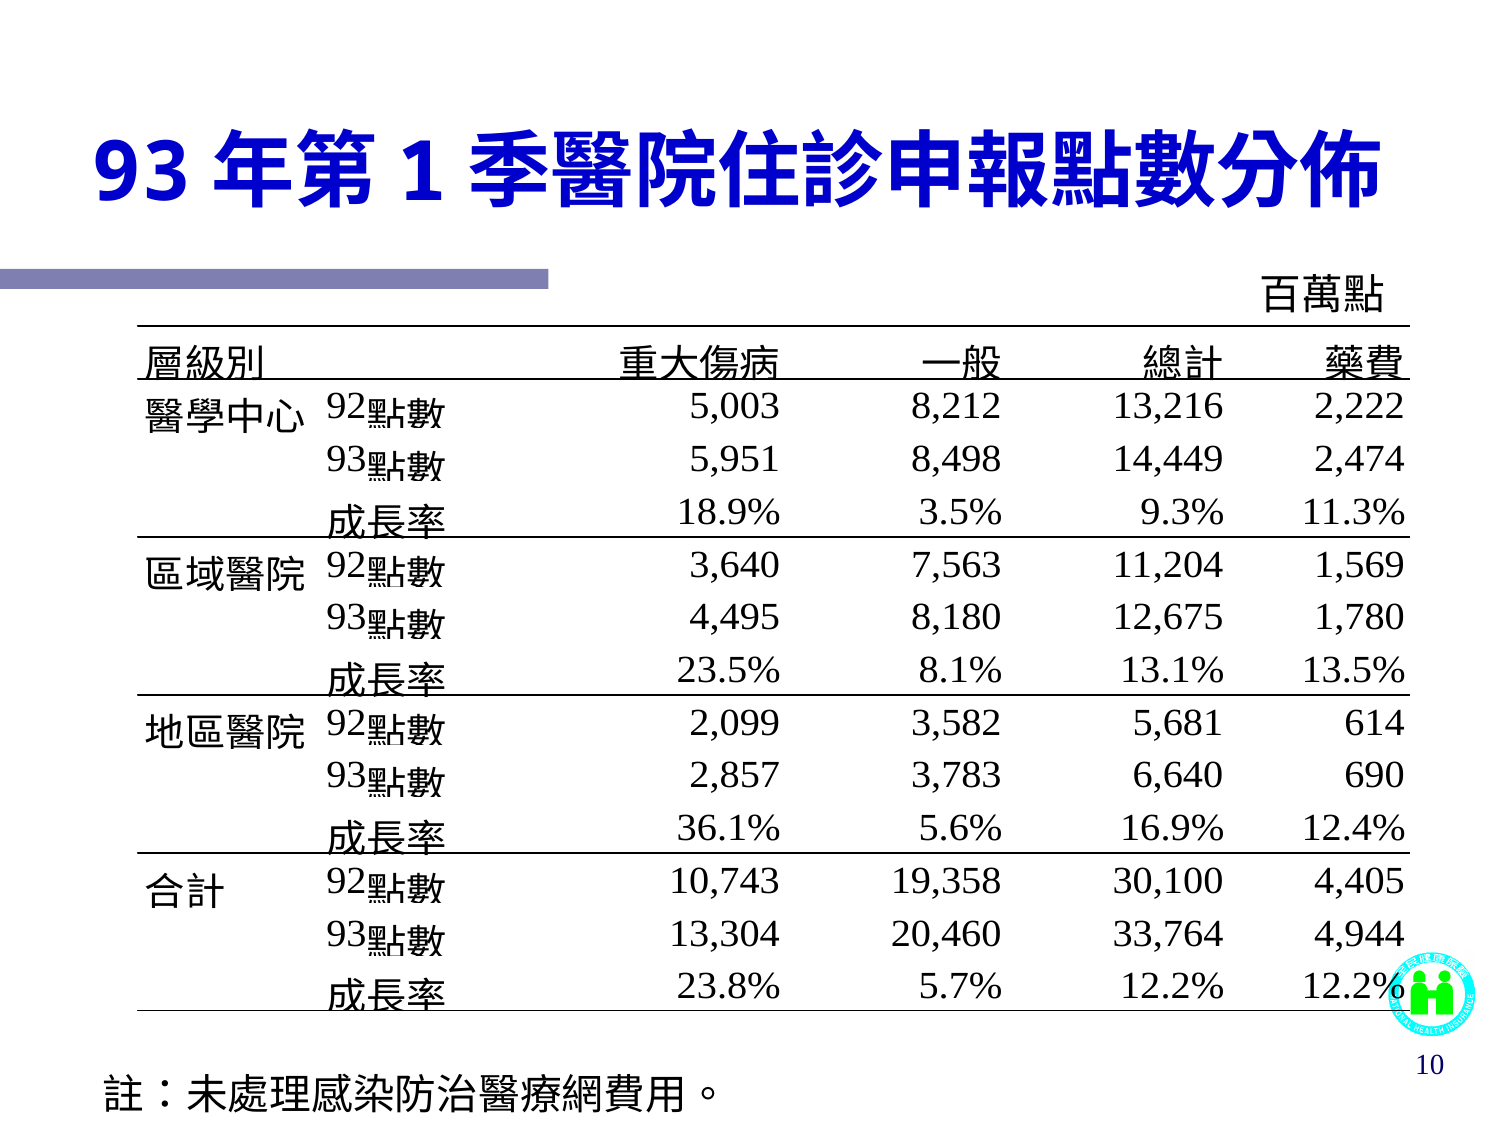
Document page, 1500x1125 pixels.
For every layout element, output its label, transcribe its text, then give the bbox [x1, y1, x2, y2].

text_box 註：未處理感染防治醫療網費用。 [87, 1059, 863, 1125]
text_box 百萬點 [1244, 259, 1400, 324]
text_box [1400, 1037, 1476, 1125]
title 93年第1季醫院住診申報點數分佈 [75, 37, 1401, 225]
chart [137, 324, 1413, 1013]
